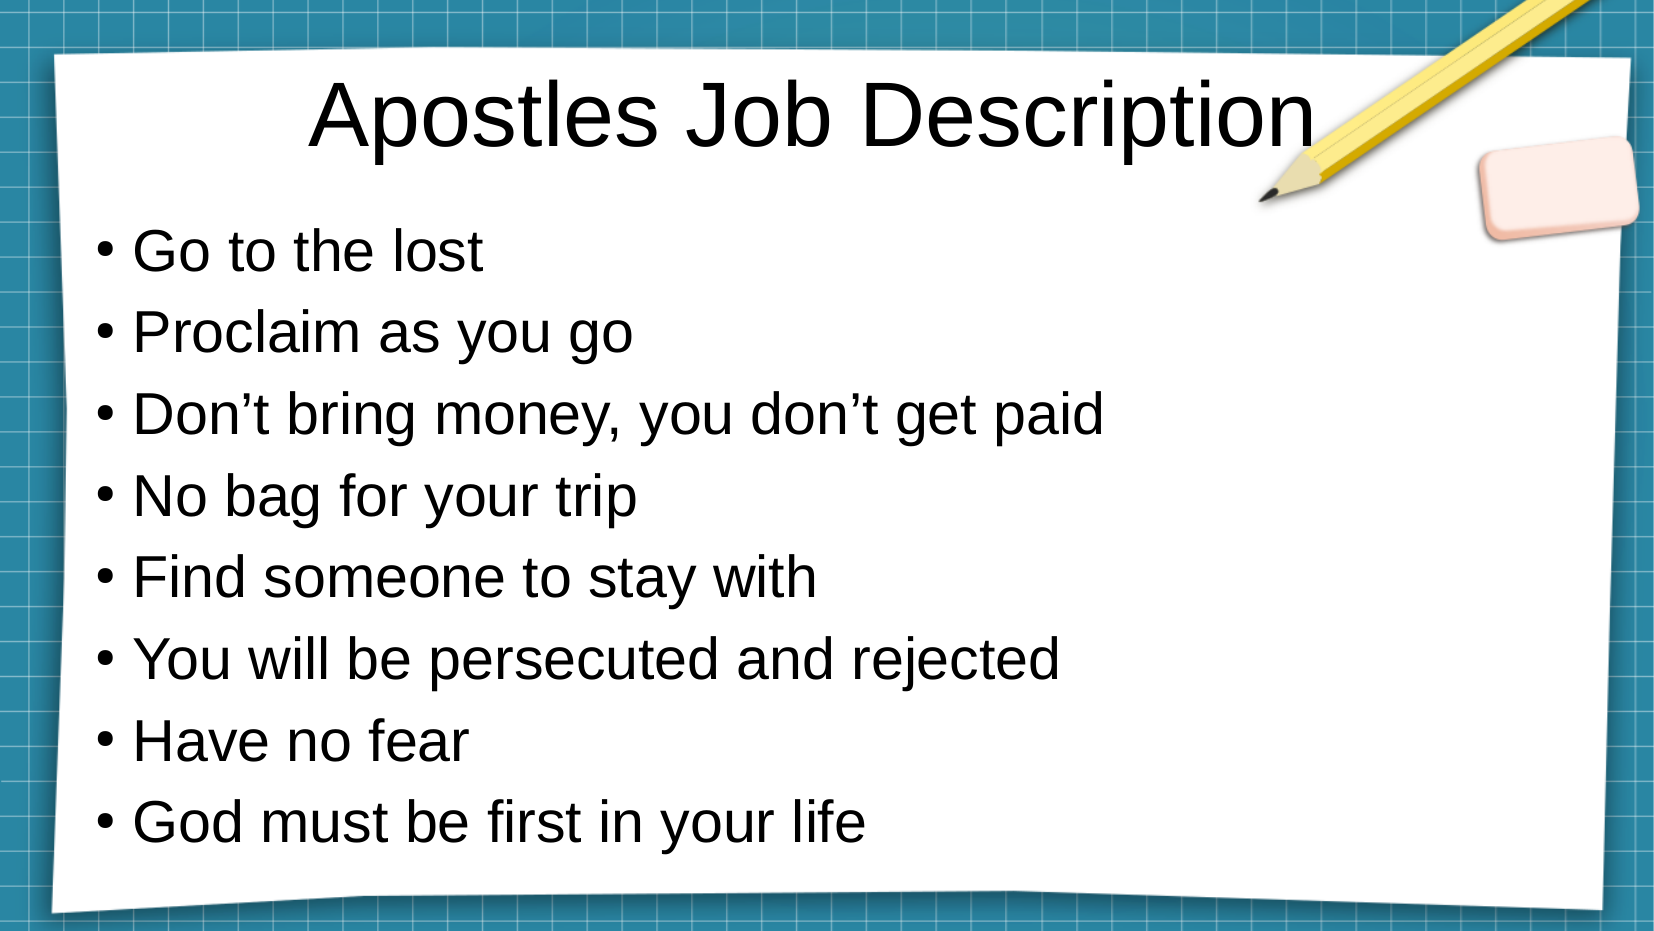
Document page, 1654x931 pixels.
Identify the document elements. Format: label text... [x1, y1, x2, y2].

title Apostles Job Description [82, 37, 1571, 193]
list Go to the lost Proclaim as you go Don’t bring money, you don’t get paid No bag for your trip Find someone to stay with You will be persecuted and rejected Have no fear God must be first in your life [82, 217, 1576, 863]
picture [0, 0, 1654, 931]
